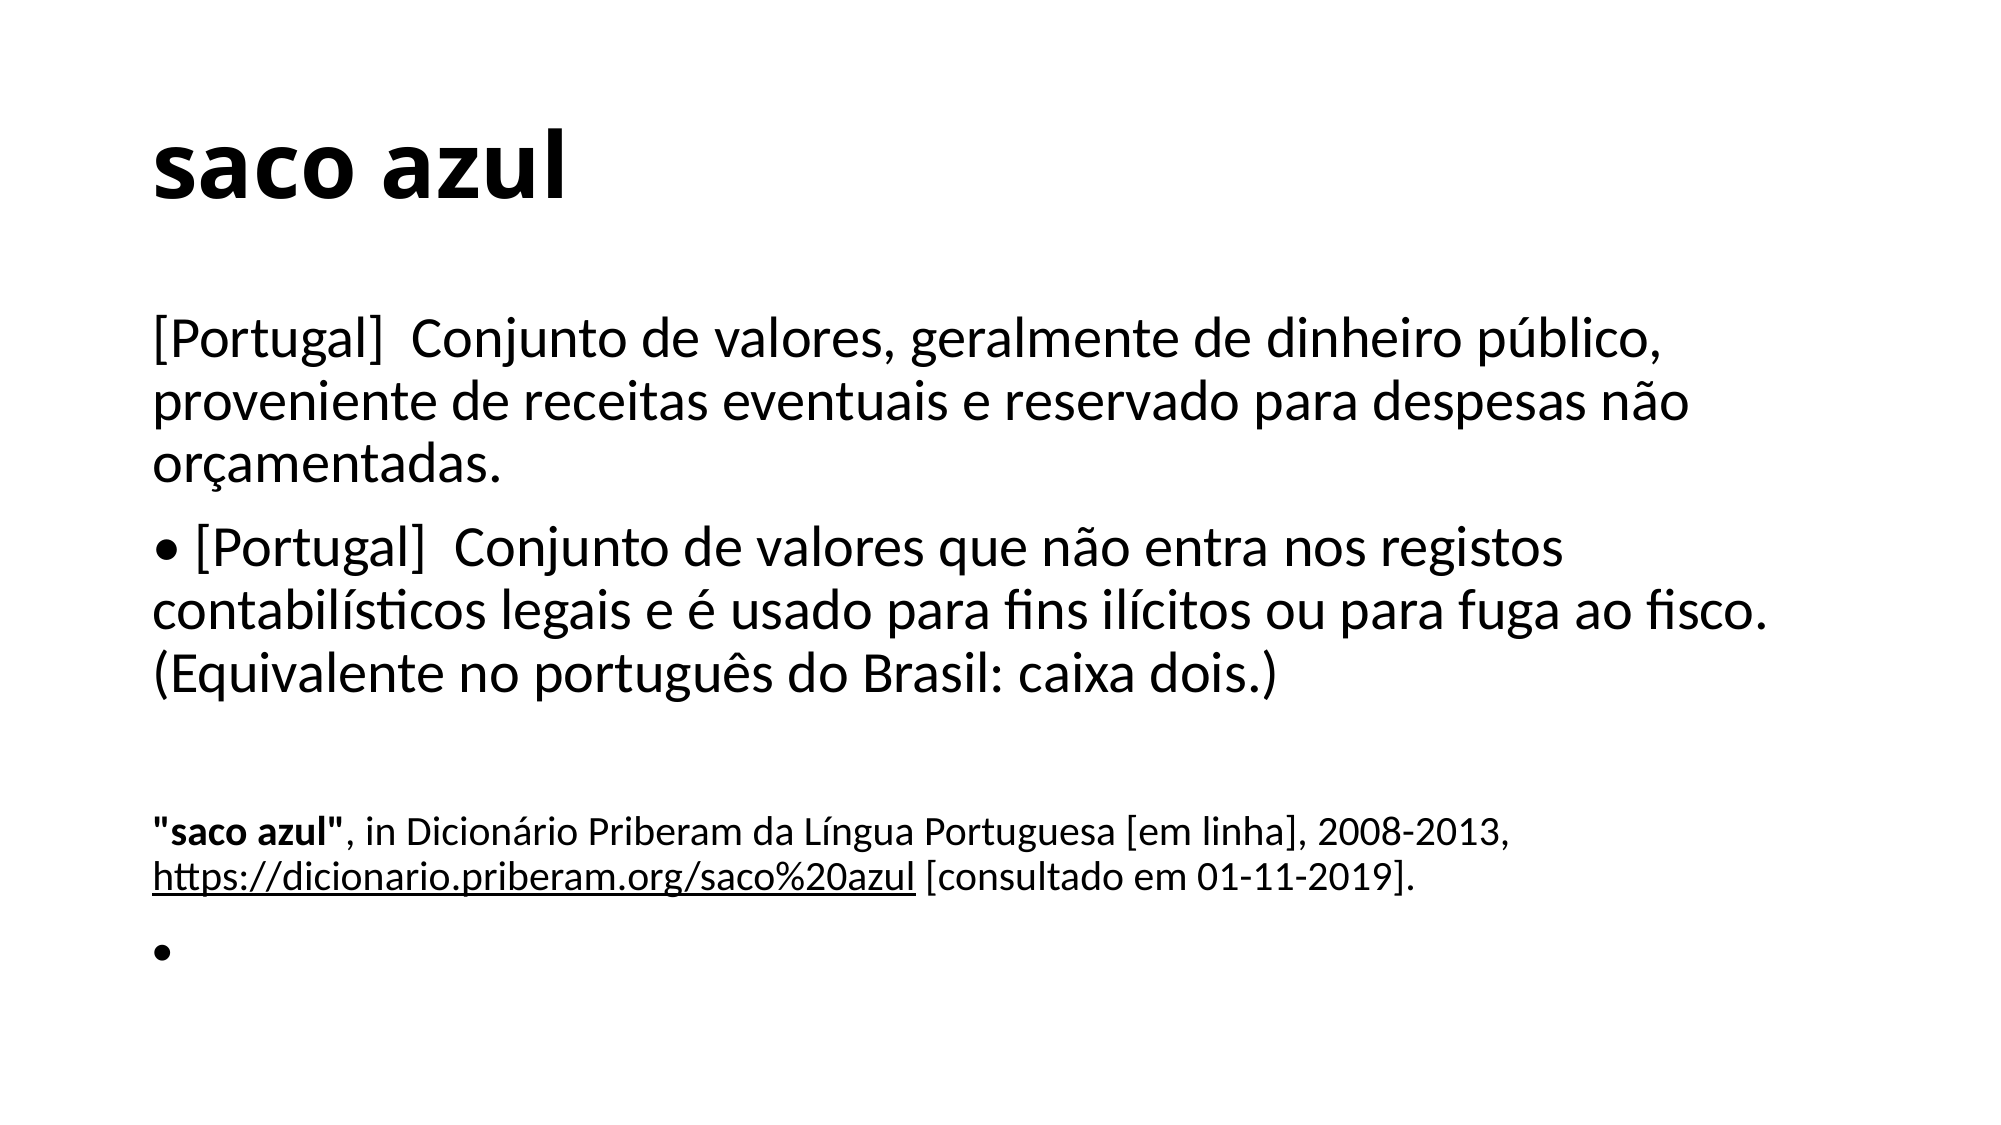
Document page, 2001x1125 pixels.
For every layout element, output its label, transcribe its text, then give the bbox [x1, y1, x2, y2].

list [Portugal] Conjunto de valores, geralmente de dinheiro público, proveniente de receitas eventuais e reservado para despesas não orçamentadas. • [Portugal] Conjunto de valores que não entra nos registos contabilísticos legais e é usado para fins ilícitos ou para fuga ao fisco. (Equivalente no português do Brasil: caixa dois.) "saco azul", in Dicionário Priberam da Língua Portuguesa [em linha], 2008-2013, https://dicionario.priberam.org/saco%20azul [consultado em 01-11-2019]. [137, 299, 1863, 1014]
title saco azul [137, 59, 1863, 278]
